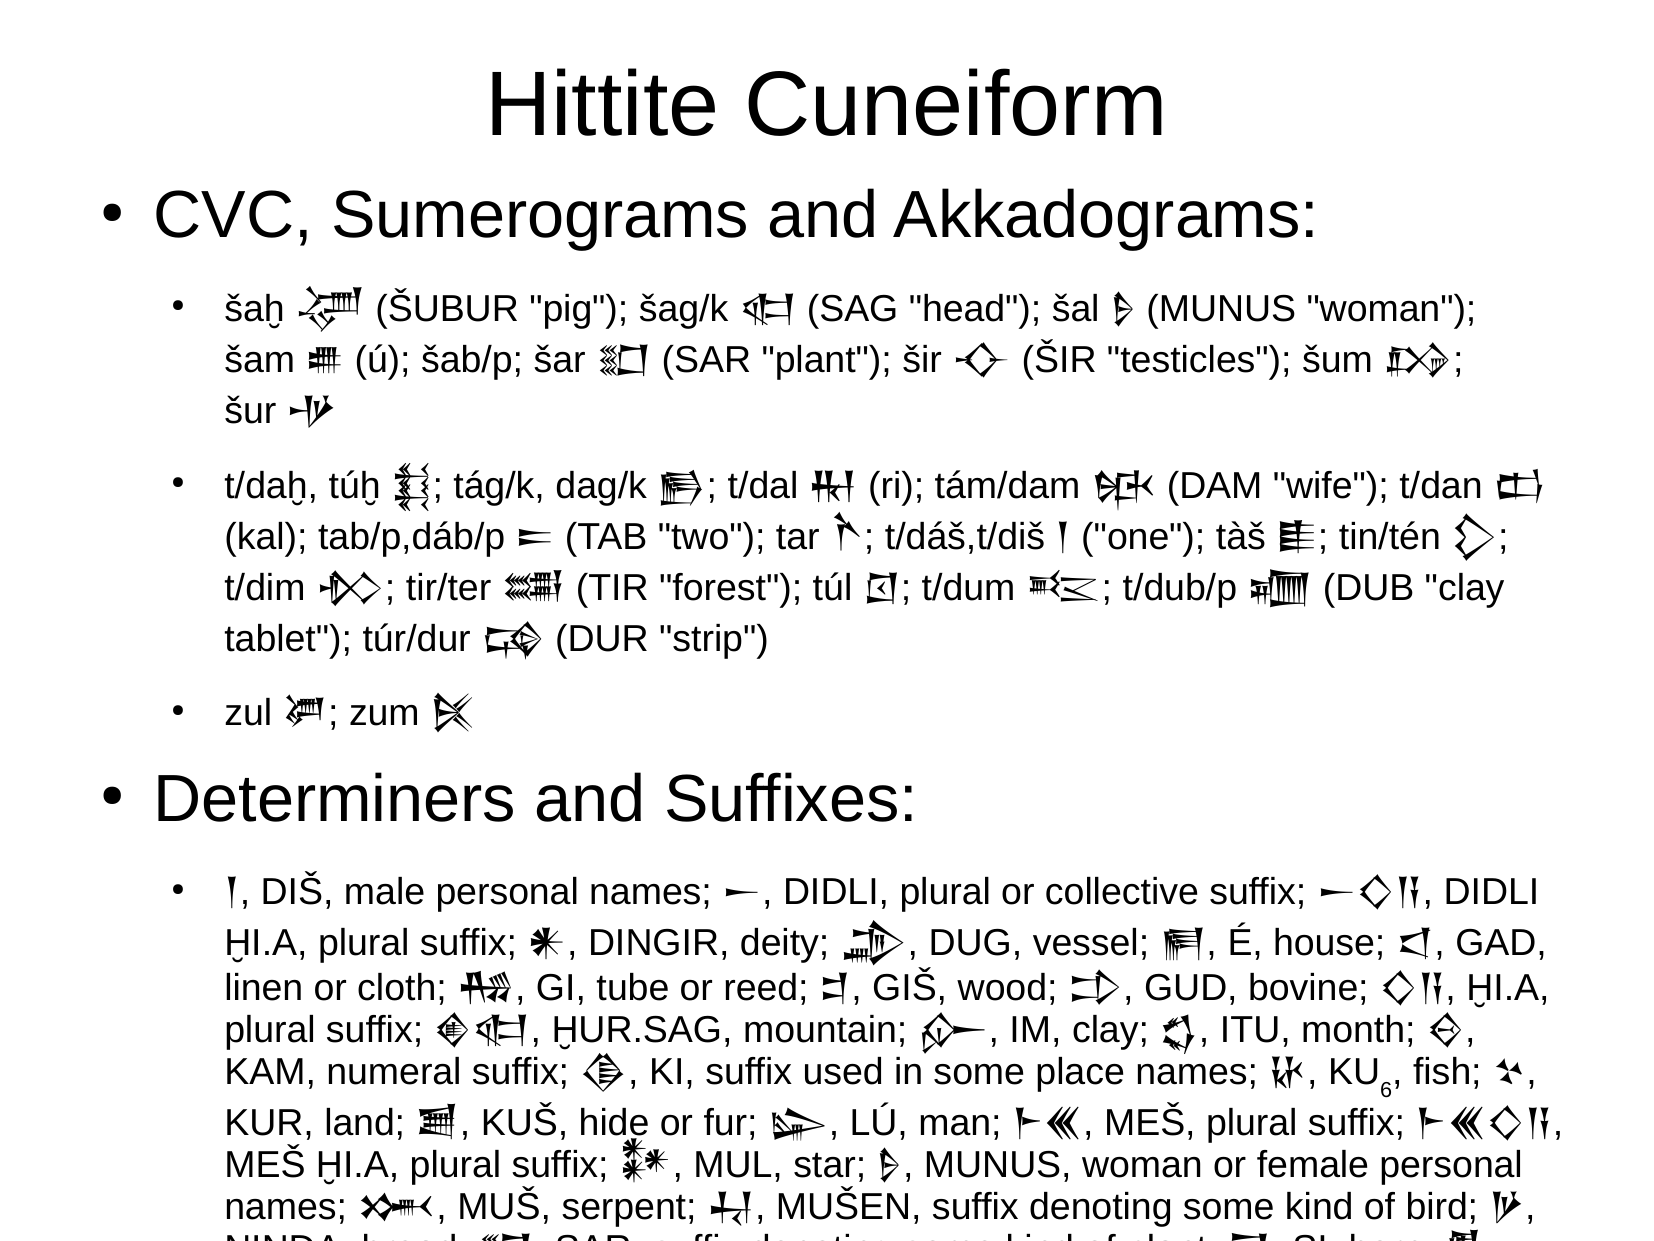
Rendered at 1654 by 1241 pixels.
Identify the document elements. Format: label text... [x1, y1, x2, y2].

title Hittite Cuneiform [82, 0, 1571, 177]
list CVC, Sumerograms and Akkadograms: šaḫ 𒋚 (ŠUBUR "pig"); šag/k 𒊕 (SAG "head"); šal 𒊩 (MUNUS "woman"); šam 𒌑 (ú); šab/p; šar 𒊬 (SAR "plant"); šir 𒋓 (ŠIR "testicles"); šum 𒋳; šur 𒋩 t/daḫ, túḫ 𒈭; tág/k, dag/k 𒁖; t/dal 𒊑 (ri); tám/dam 𒁮 (DAM "wife"); t/dan 𒆗 (kal); tab/p,dáb/p 𒋰 (TAB "two"); tar 𒋻; t/dáš,t/diš 𒁹 ("one"); tàš 𒀾; tin/tén 𒁷; t/dim 𒁴; tir/ter 𒌁 (TIR "forest"); túl 𒇥; t/dum 𒌈; t/dub/p 𒁾 (DUB "clay tablet"); túr/dur 𒄙 (DUR "strip") zul 𒂄; zum 𒍮 Determiners and Suffixes: 𒁹, DIŠ, male personal names; 𒀸, DIDLI, plural or collective suffix; 𒀸𒄭𒀀, DIDLI ḪI.A, plural suffix; 𒀭, DINGIR, deity; 𒂁, DUG, vessel; 𒂍, É, house; 𒃰, GAD, linen or cloth; 𒄀, GI, tube or reed; 𒄑, GIŠ, wood; 𒄞, GUD, bovine; 𒄭𒀀, ḪI.A, plural suffix; 𒄯𒊕, ḪUR.SAG, mountain; 𒅎, IM, clay; 𒌚, ITU, month; 𒄰, KAM, numeral suffix; 𒆠, KI, suffix used in some place names; 𒄩, KU6, fish; 𒆳, KUR, land; 𒋢, KUŠ, hide or fur; 𒇽, LÚ, man; 𒈨𒌍, MEŠ, plural suffix; 𒈨𒌍𒄭𒀀, MEŠ ḪI.A, plural suffix; 𒀯, MUL, star; 𒊩, MUNUS, woman or female personal names; 𒈲, MUŠ, serpent; 𒄷, MUŠEN, suffix denoting some kind of bird; 𒃻, NINDA, bread; 𒊬, SAR, suffix denoting some kind of plant; 𒋛, SI, horn; 𒋠, SÍG, wool; 𒄰, TU7, soup; 𒌆, TÚG, garment; 𒌑, Ú, plant; 𒌷, URU, city; 𒍐, URUDU, copper; 𒍜, UZU, meat [82, 177, 1571, 1241]
